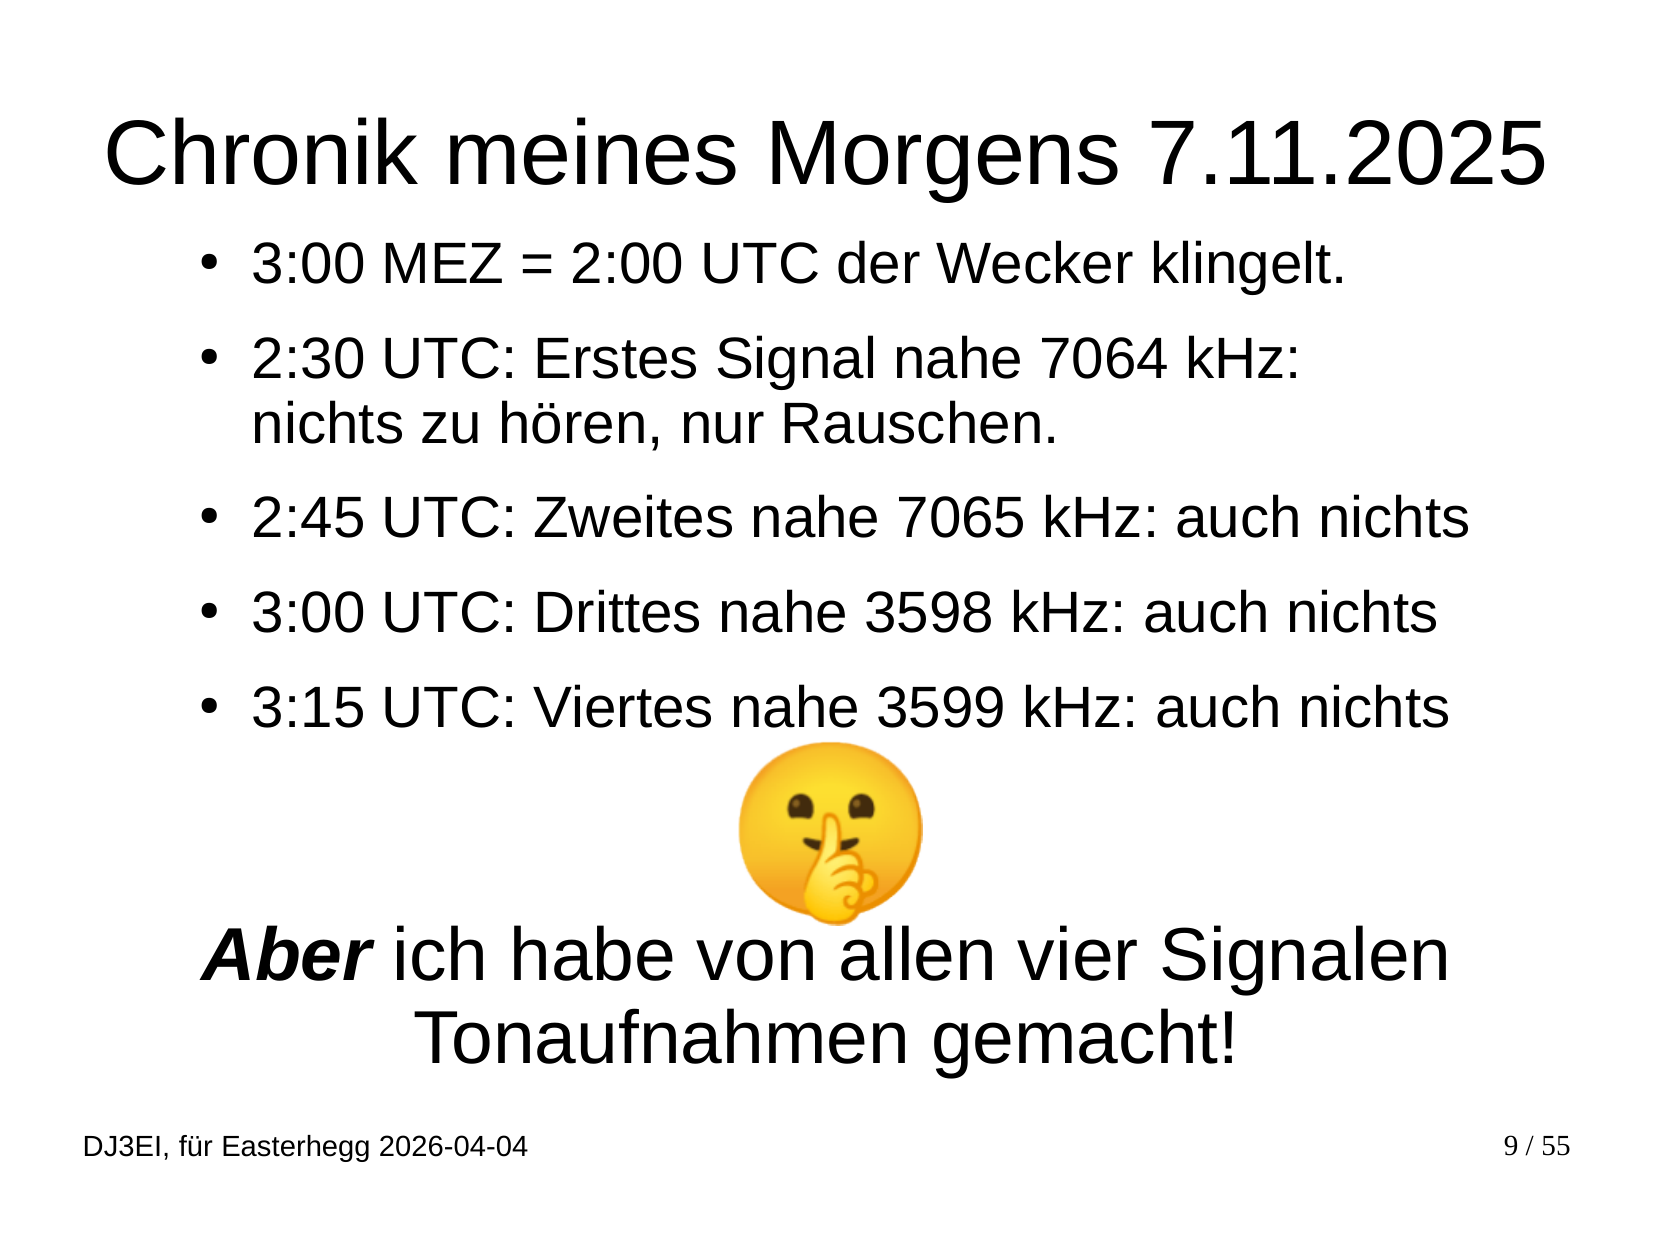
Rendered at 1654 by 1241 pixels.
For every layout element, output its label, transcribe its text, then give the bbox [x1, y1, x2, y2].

picture [737, 741, 923, 927]
title Chronik meines Morgens 7.11.2025 [82, 49, 1571, 257]
list 3:00 MEZ = 2:00 UTC der Wecker klingelt. 2:30 UTC: Erstes Signal nahe 7064 kHz: nichts zu hören, nur Rauschen. 2:45 UTC: Zweites nahe 7065 kHz: auch nichts 3:00 UTC: Drittes nahe 3598 kHz: auch nichts 3:15 UTC: Viertes nahe 3599 kHz: auch nichts Aber ich habe von allen vier Signalen Tonaufnahmen gemacht! [82, 257, 1571, 1133]
